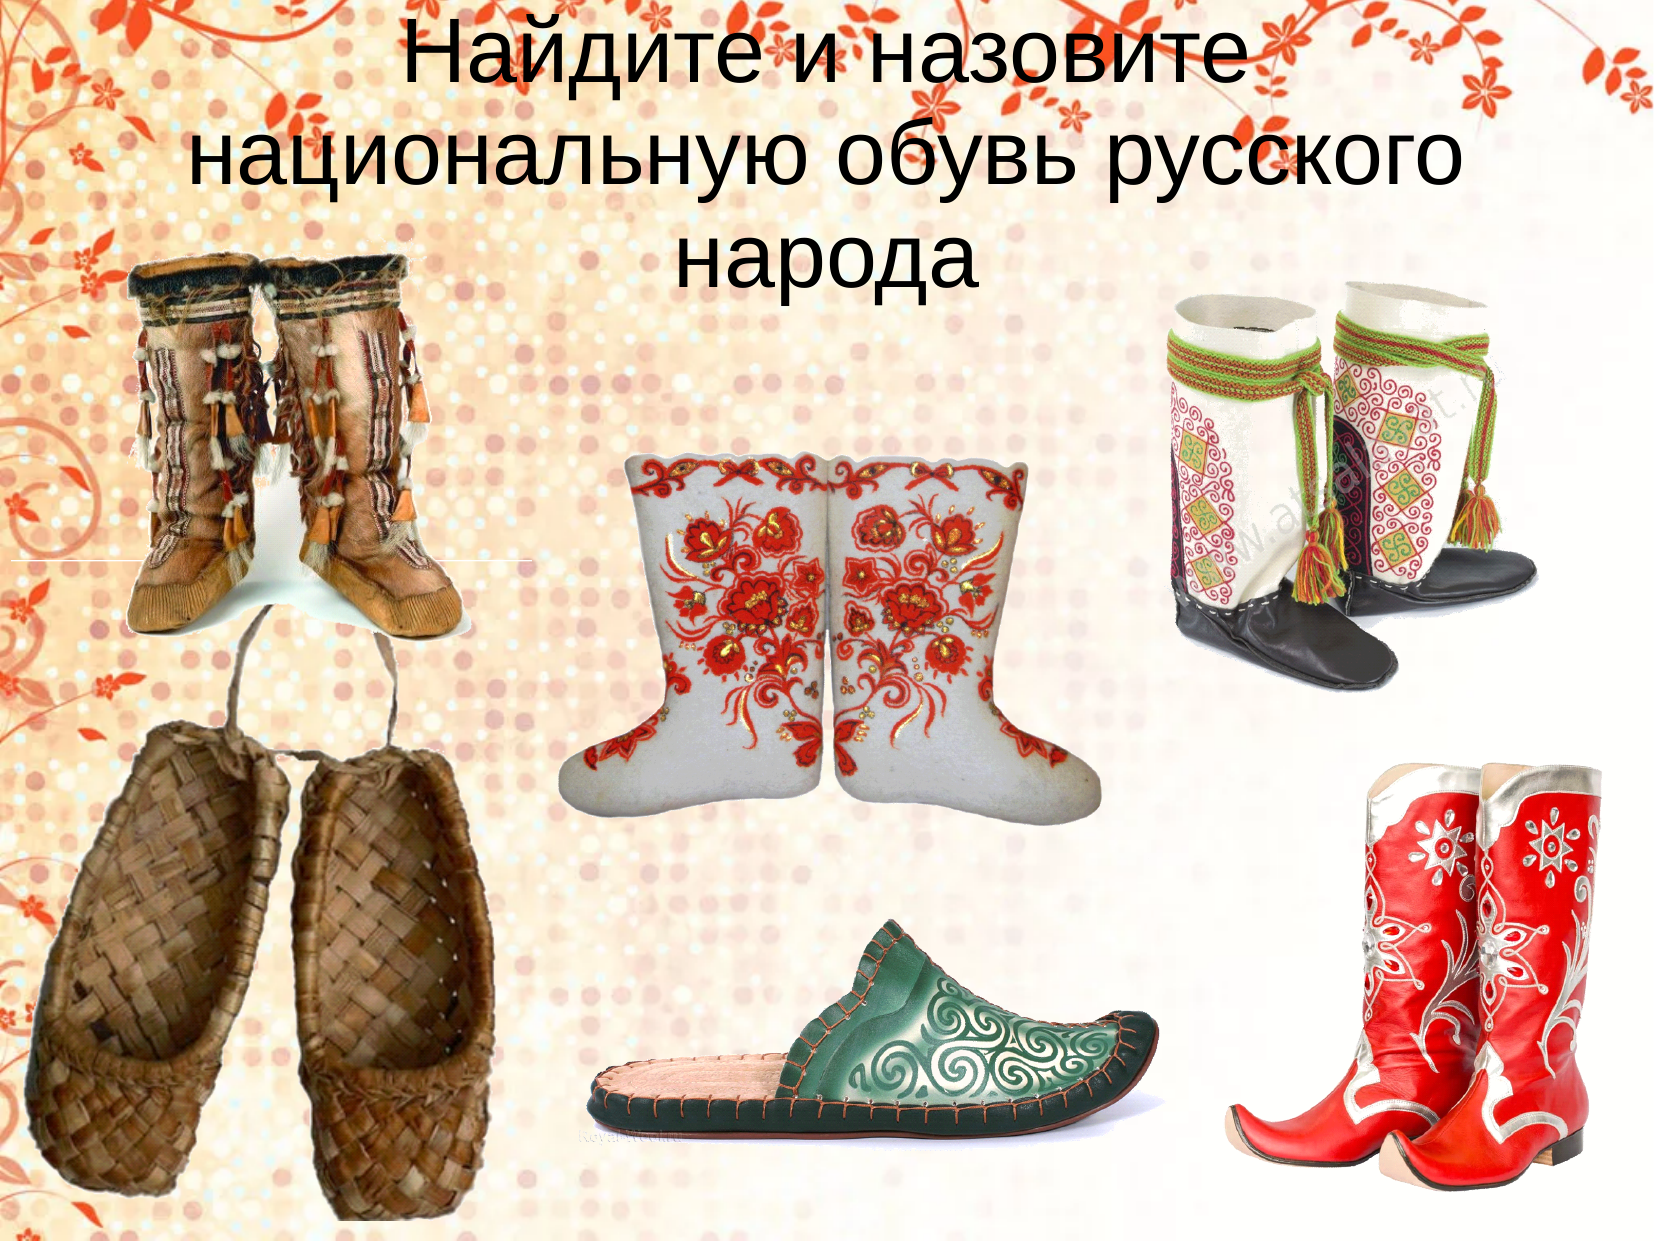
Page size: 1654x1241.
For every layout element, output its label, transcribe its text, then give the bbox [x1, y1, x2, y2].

title Найдите и назовите национальную обувь русского народа [82, 0, 1571, 307]
picture [0, 0, 1654, 1241]
